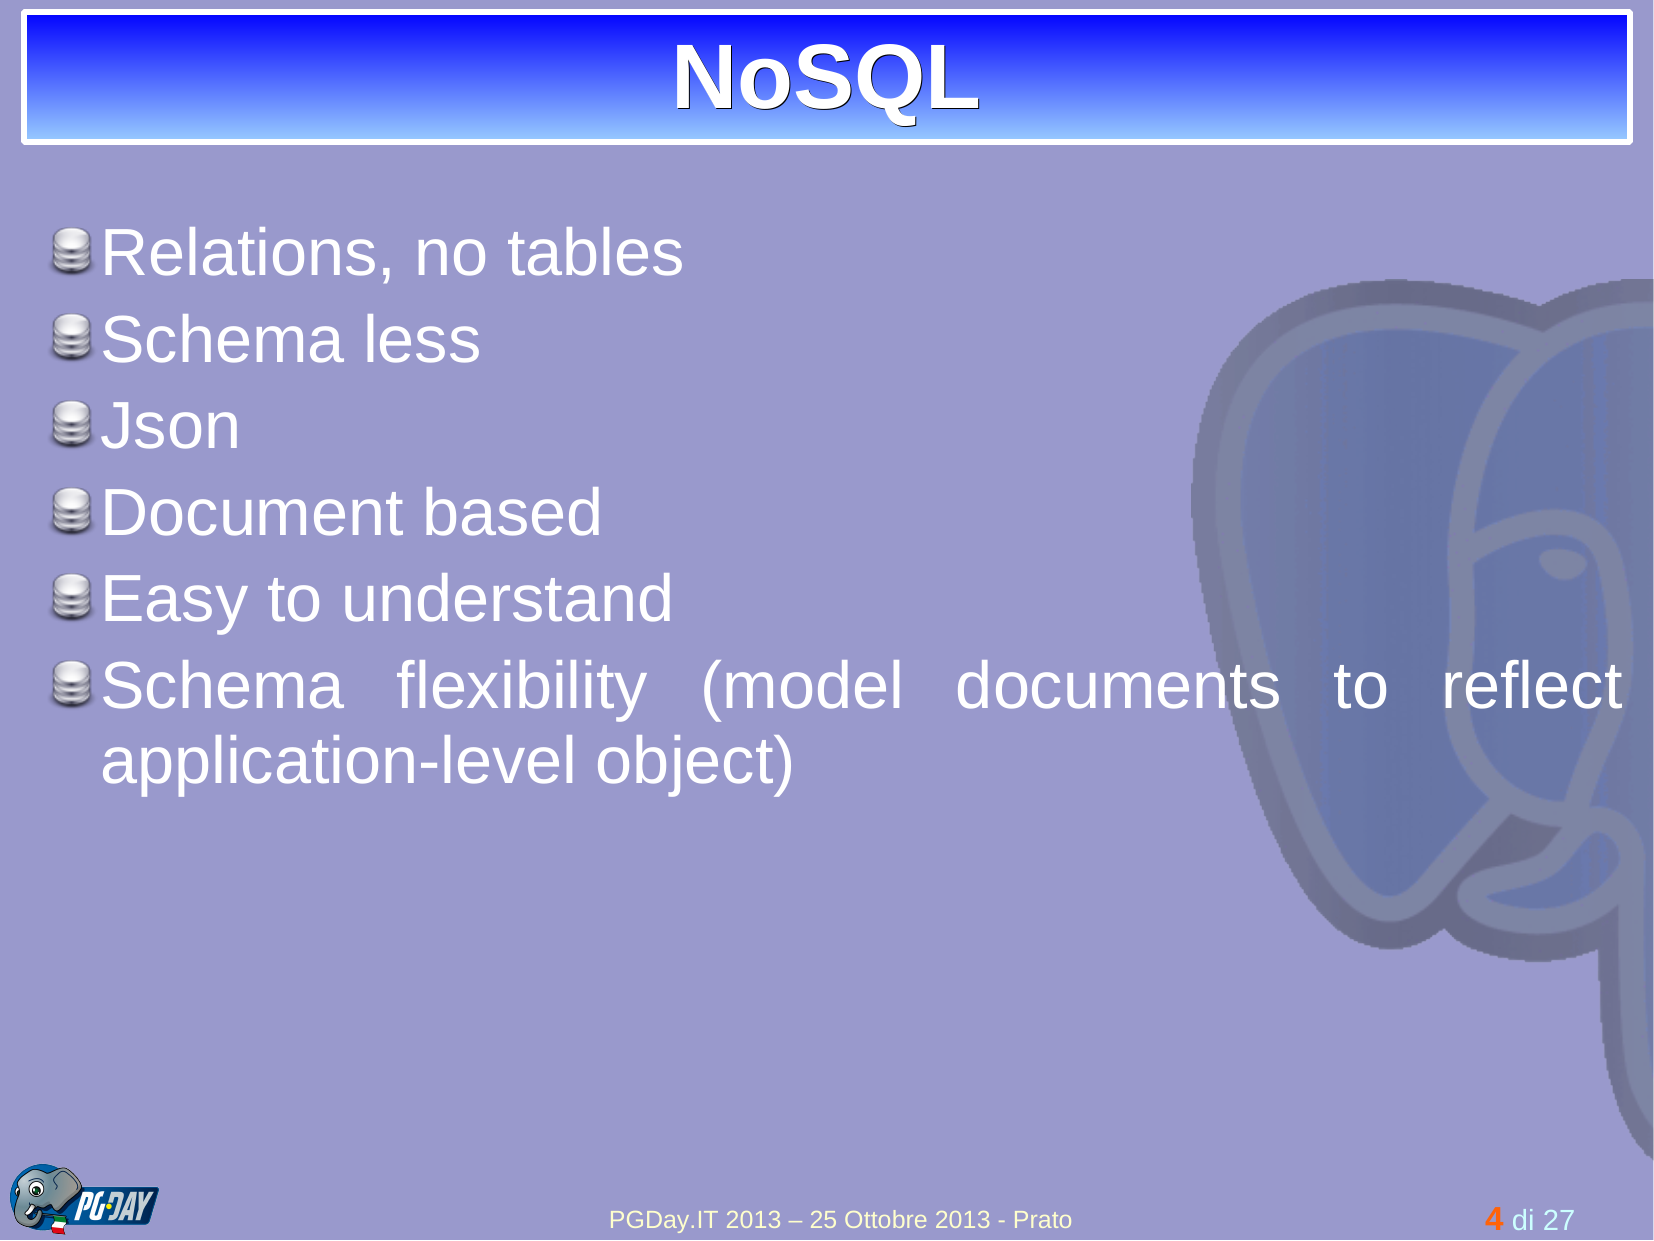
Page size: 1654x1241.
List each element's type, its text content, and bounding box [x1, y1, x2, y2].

title NoSQL [23, 11, 1630, 142]
picture [1191, 279, 1654, 1182]
picture [9, 1163, 160, 1236]
list Relations, no tables Schema less Json Document based Easy to understand Schema flexibility (model documents to reflect application-level object) [29, 215, 1625, 1152]
